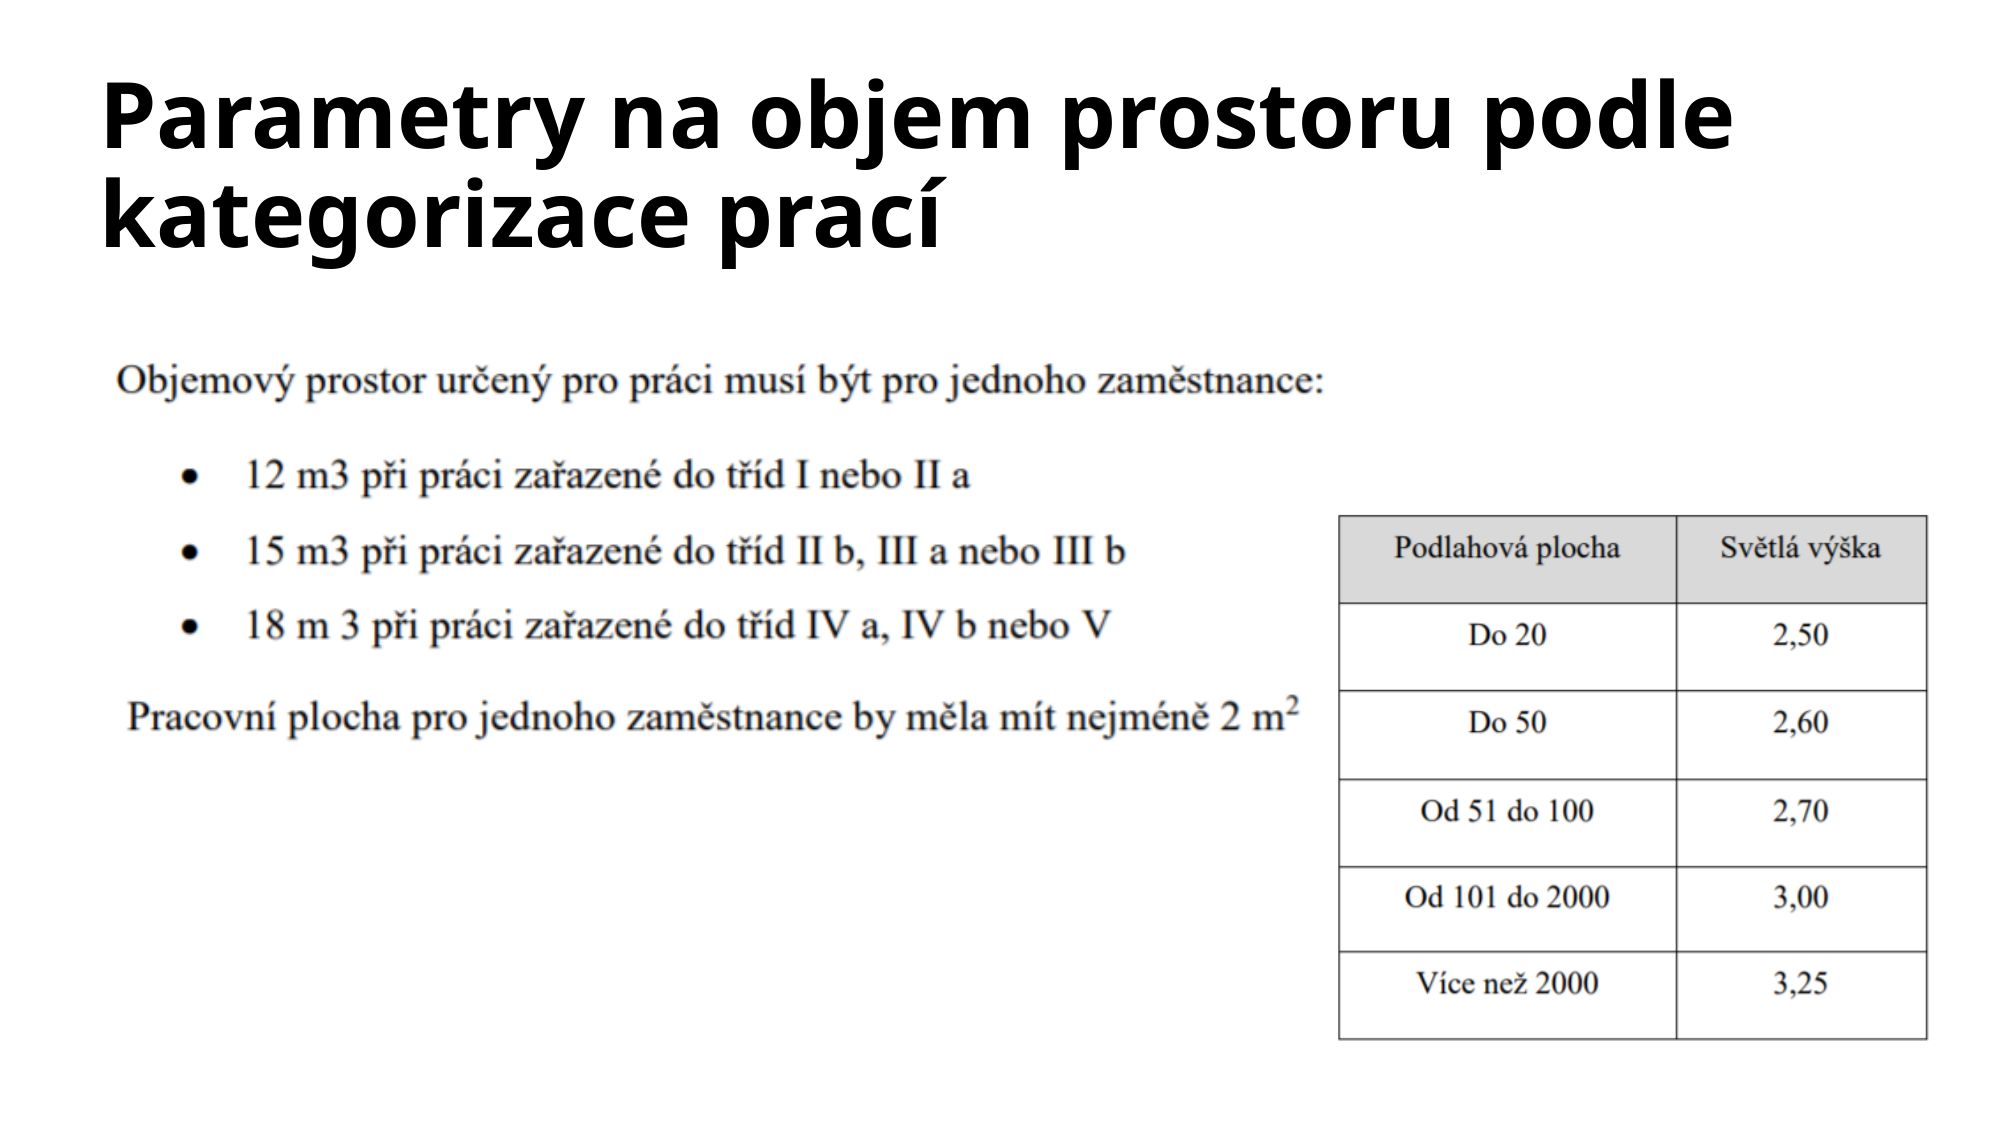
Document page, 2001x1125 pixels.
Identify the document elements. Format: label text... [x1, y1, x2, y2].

picture [64, 332, 1967, 1066]
title Parametry na objem prostoru podle kategorizace prací [84, 59, 1863, 278]
